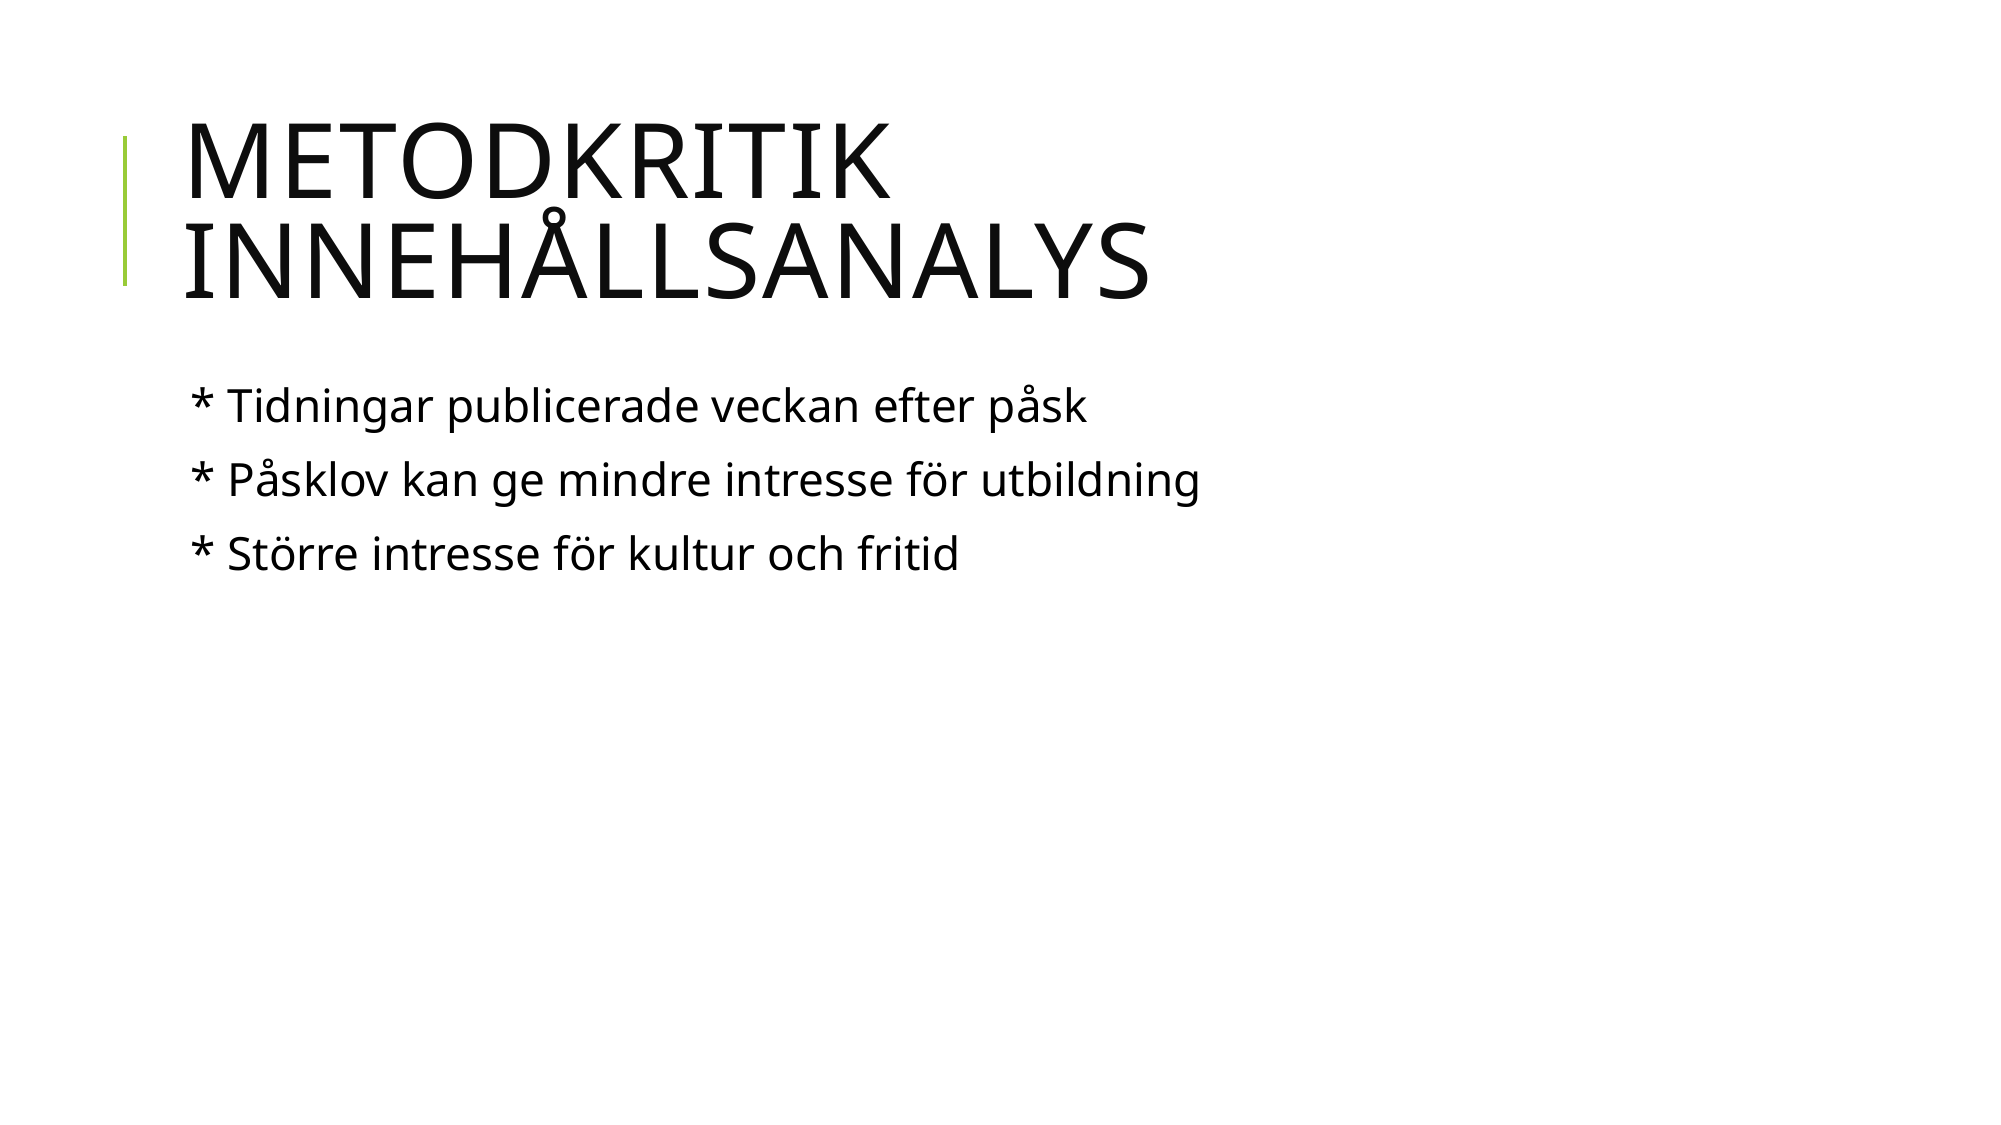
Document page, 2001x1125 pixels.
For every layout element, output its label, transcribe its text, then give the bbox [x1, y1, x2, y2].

list * Tidningar publicerade veckan efter påsk * Påsklov kan ge mindre intresse för utbildning * Större intresse för kultur och fritid [168, 375, 1763, 1036]
title Metodkritik innehållsanalys [168, 96, 1763, 343]
